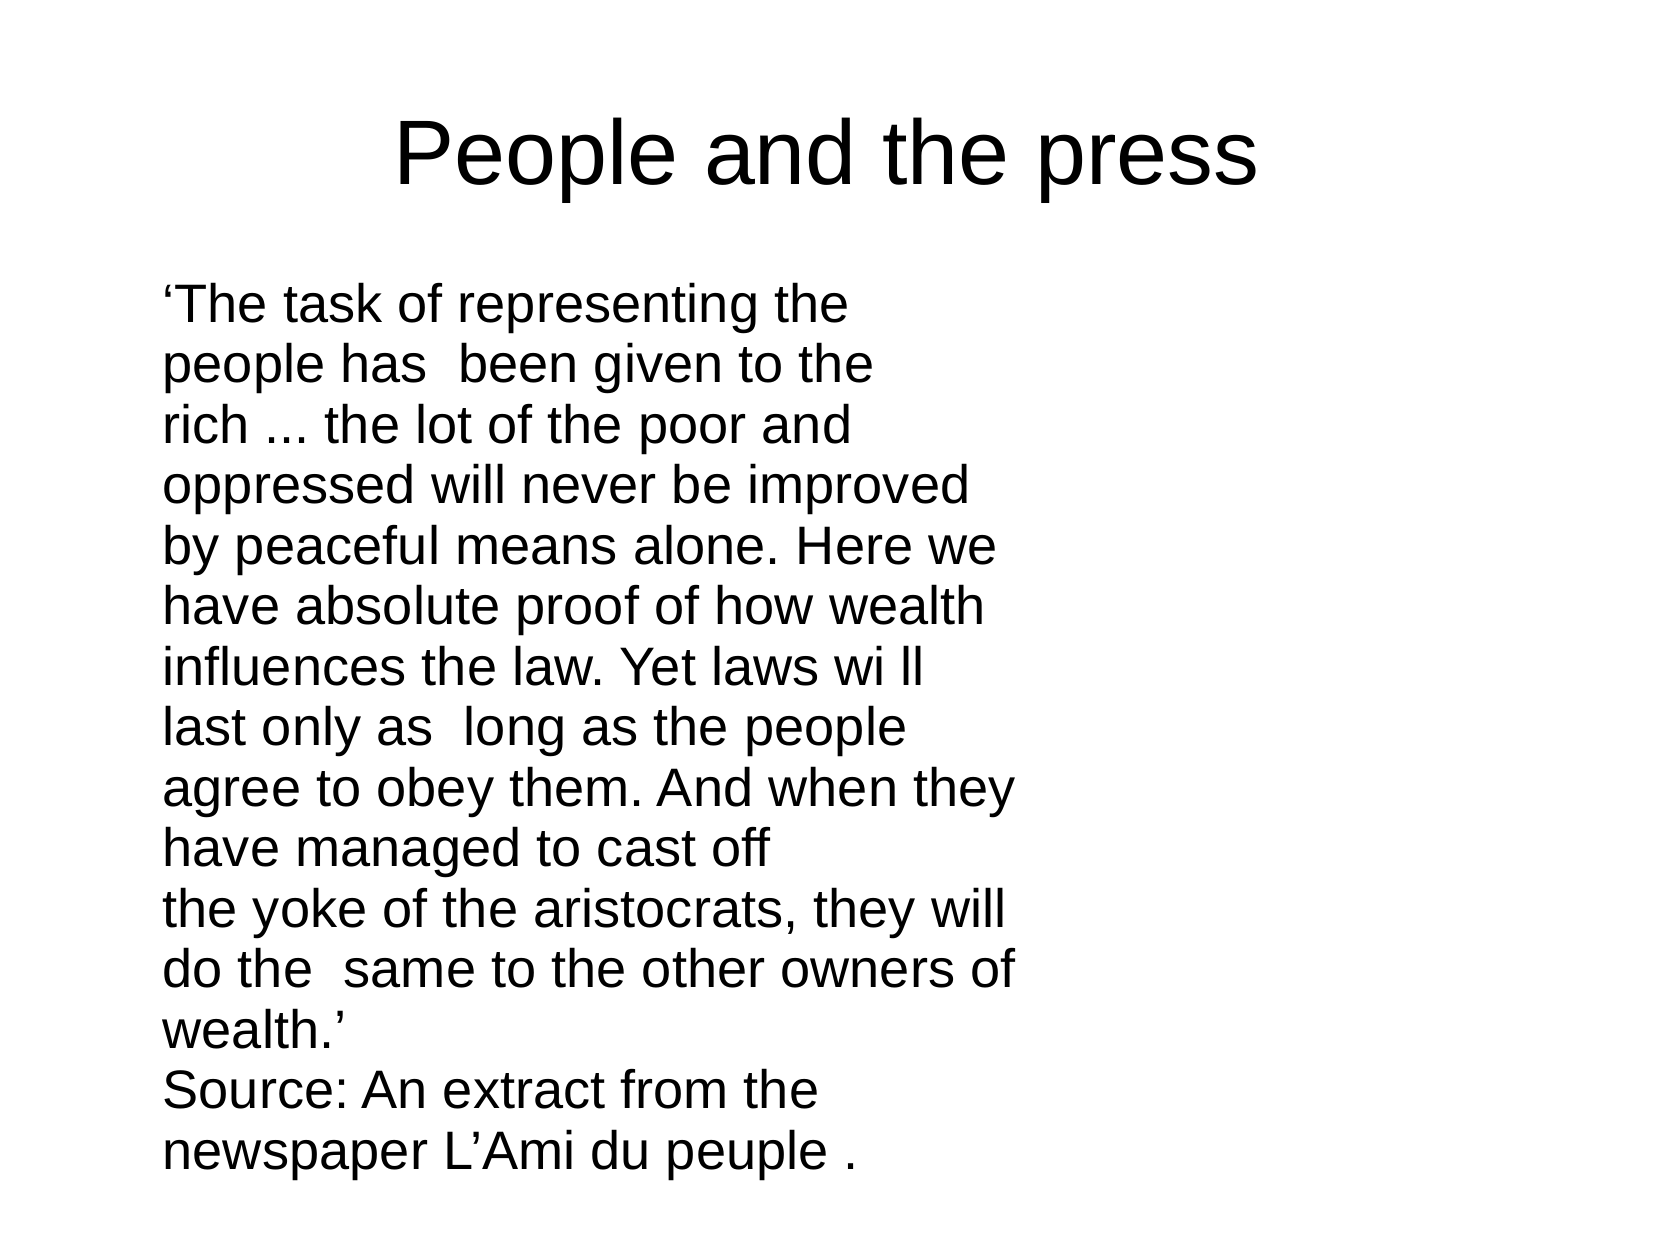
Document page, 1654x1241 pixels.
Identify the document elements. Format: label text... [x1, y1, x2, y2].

title People and the press [82, 49, 1571, 257]
text_box ‘The task of representing the people has been given to the rich ... the lot of the poor and oppressed will never be improved by peaceful means alone. Here we have absolute proof of how wealth influences the law. Yet laws wi ll last only as long as the people agree to obey them. And when they have managed to cast off the yoke of the aristocrats, they will do the same to the other owners of wealth.’ Source: An extract from the newspaper L’Ami du peuple . [147, 265, 1034, 1211]
